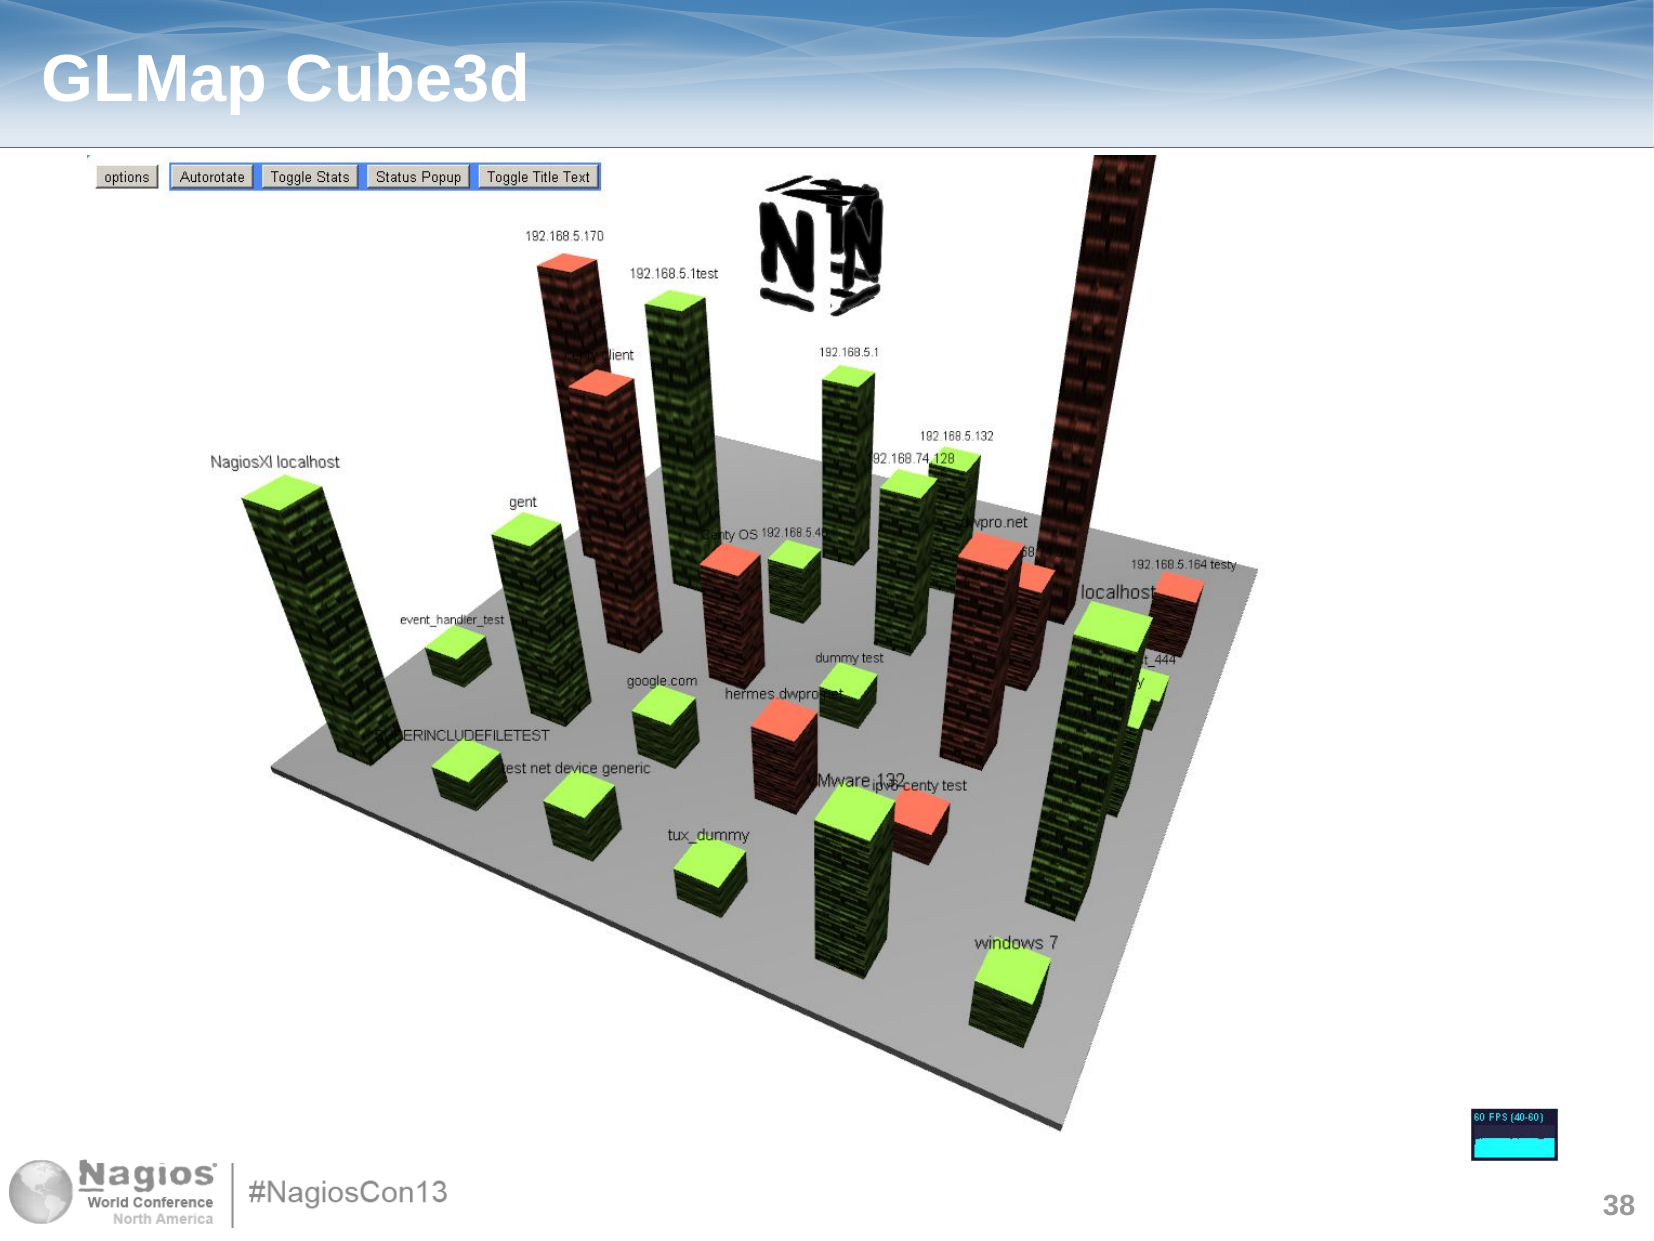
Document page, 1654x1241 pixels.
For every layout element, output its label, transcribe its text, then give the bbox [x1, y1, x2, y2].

picture [0, 0, 1654, 147]
title GLMap Cube3d [41, 29, 1248, 127]
picture [9, 155, 1560, 1228]
